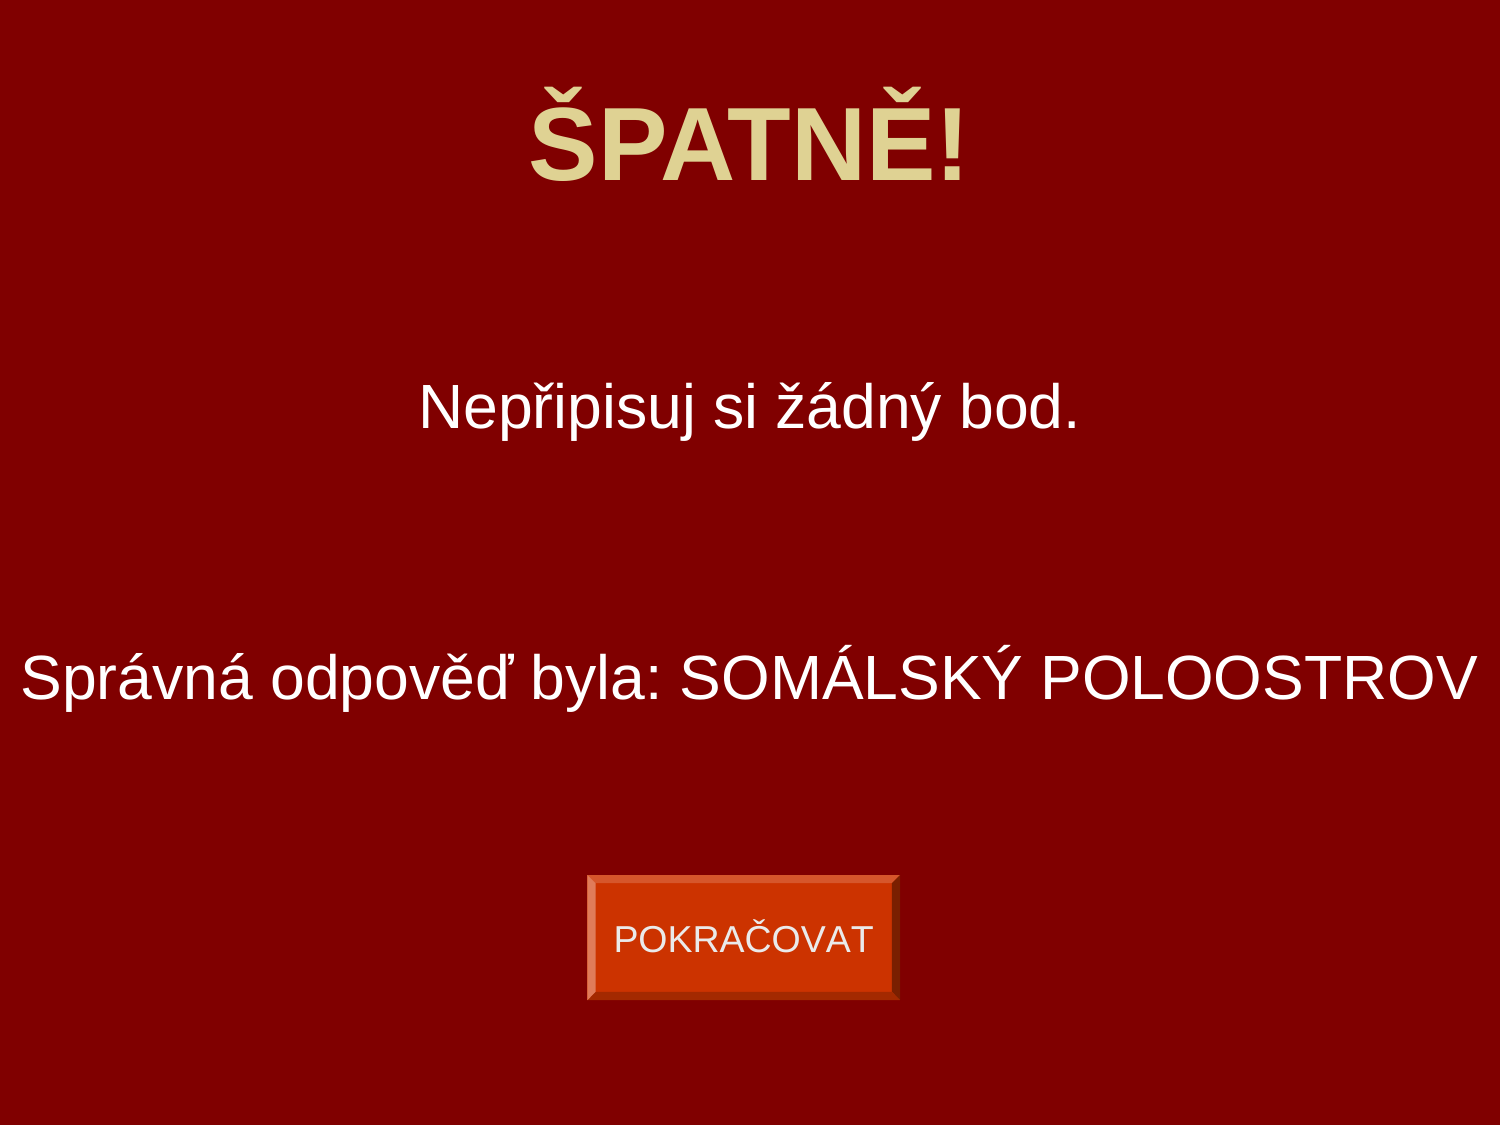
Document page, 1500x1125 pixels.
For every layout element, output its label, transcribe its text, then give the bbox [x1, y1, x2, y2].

title ŠPATNĚ! [75, 45, 1426, 233]
list Nepřipisuj si žádný bod. Správná odpověď byla: SOMÁLSKÝ POLOOSTROV [0, 262, 1500, 1006]
text_box POKRAČOVAT [596, 884, 891, 991]
list Připiš si 1 bod. [589, 875, 899, 884]
